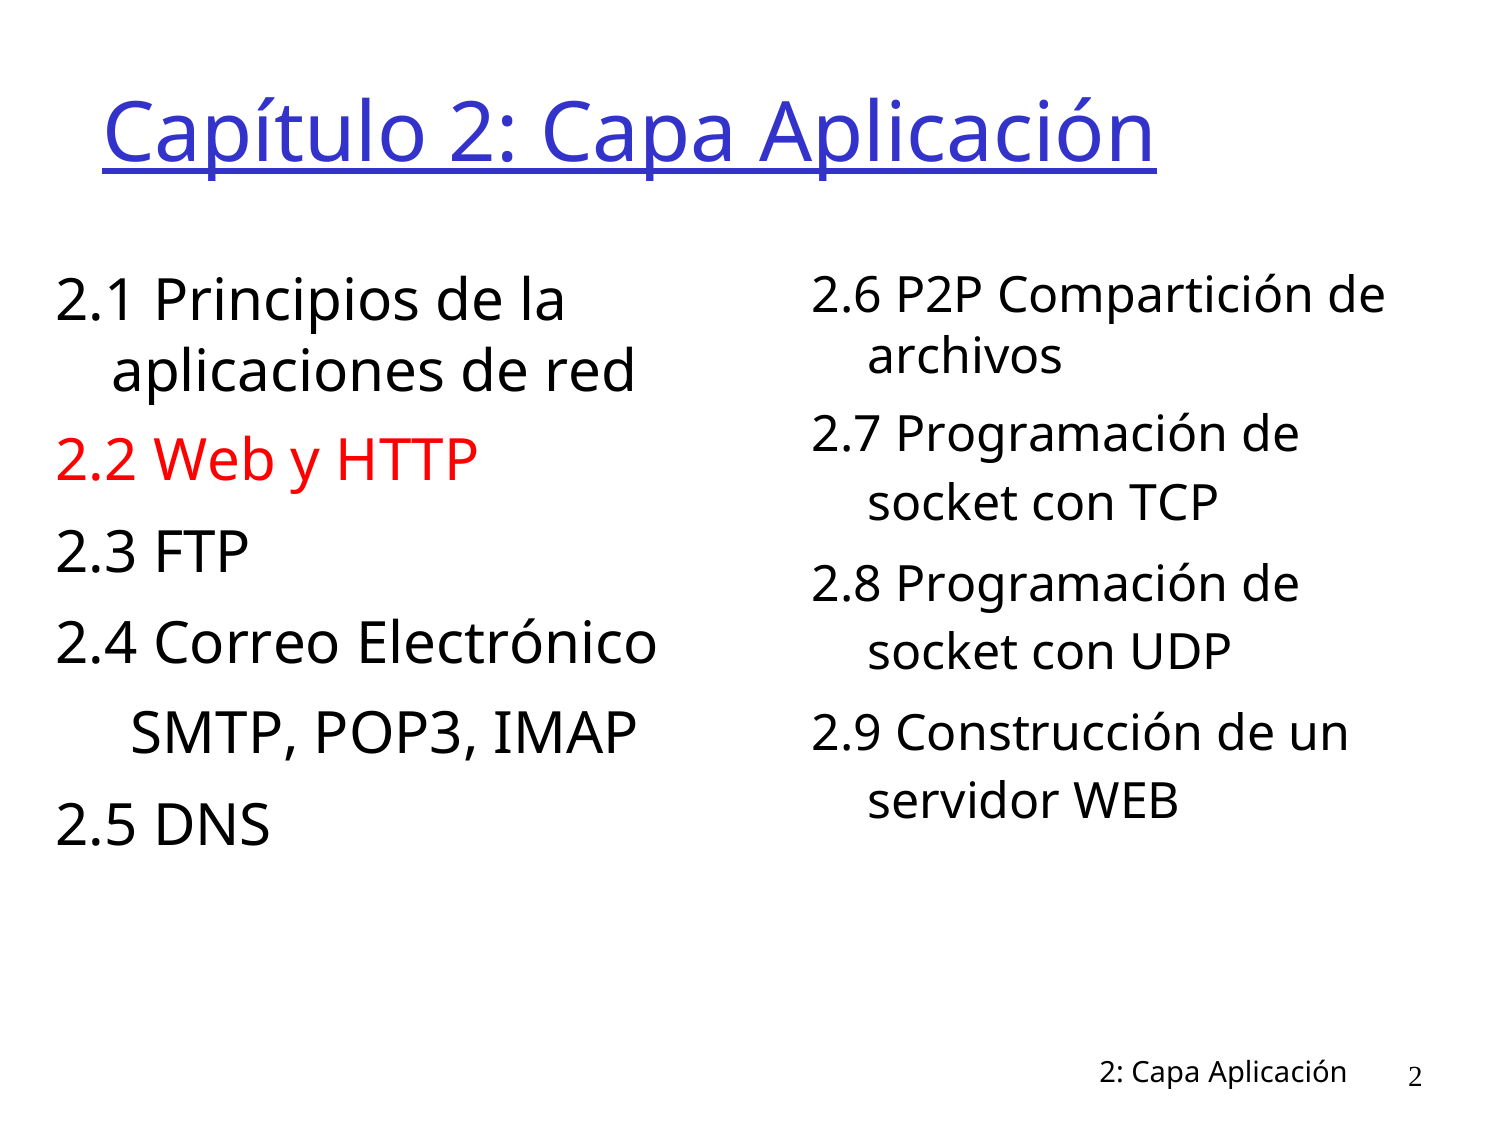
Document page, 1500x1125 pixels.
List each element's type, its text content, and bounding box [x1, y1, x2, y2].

list 2.6 P2P Compartición de archivos 2.7 Programación de socket con TCP 2.8 Programación de socket con UDP 2.9 Construcción de un servidor WEB [797, 255, 1463, 1019]
list 2.1 Principios de la aplicaciones de red 2.2 Web y HTTP 2.3 FTP 2.4 Correo Electrónico SMTP, POP3, IMAP 2.5 DNS [41, 255, 750, 995]
title Capítulo 2: Capa Aplicación [87, 37, 1363, 225]
